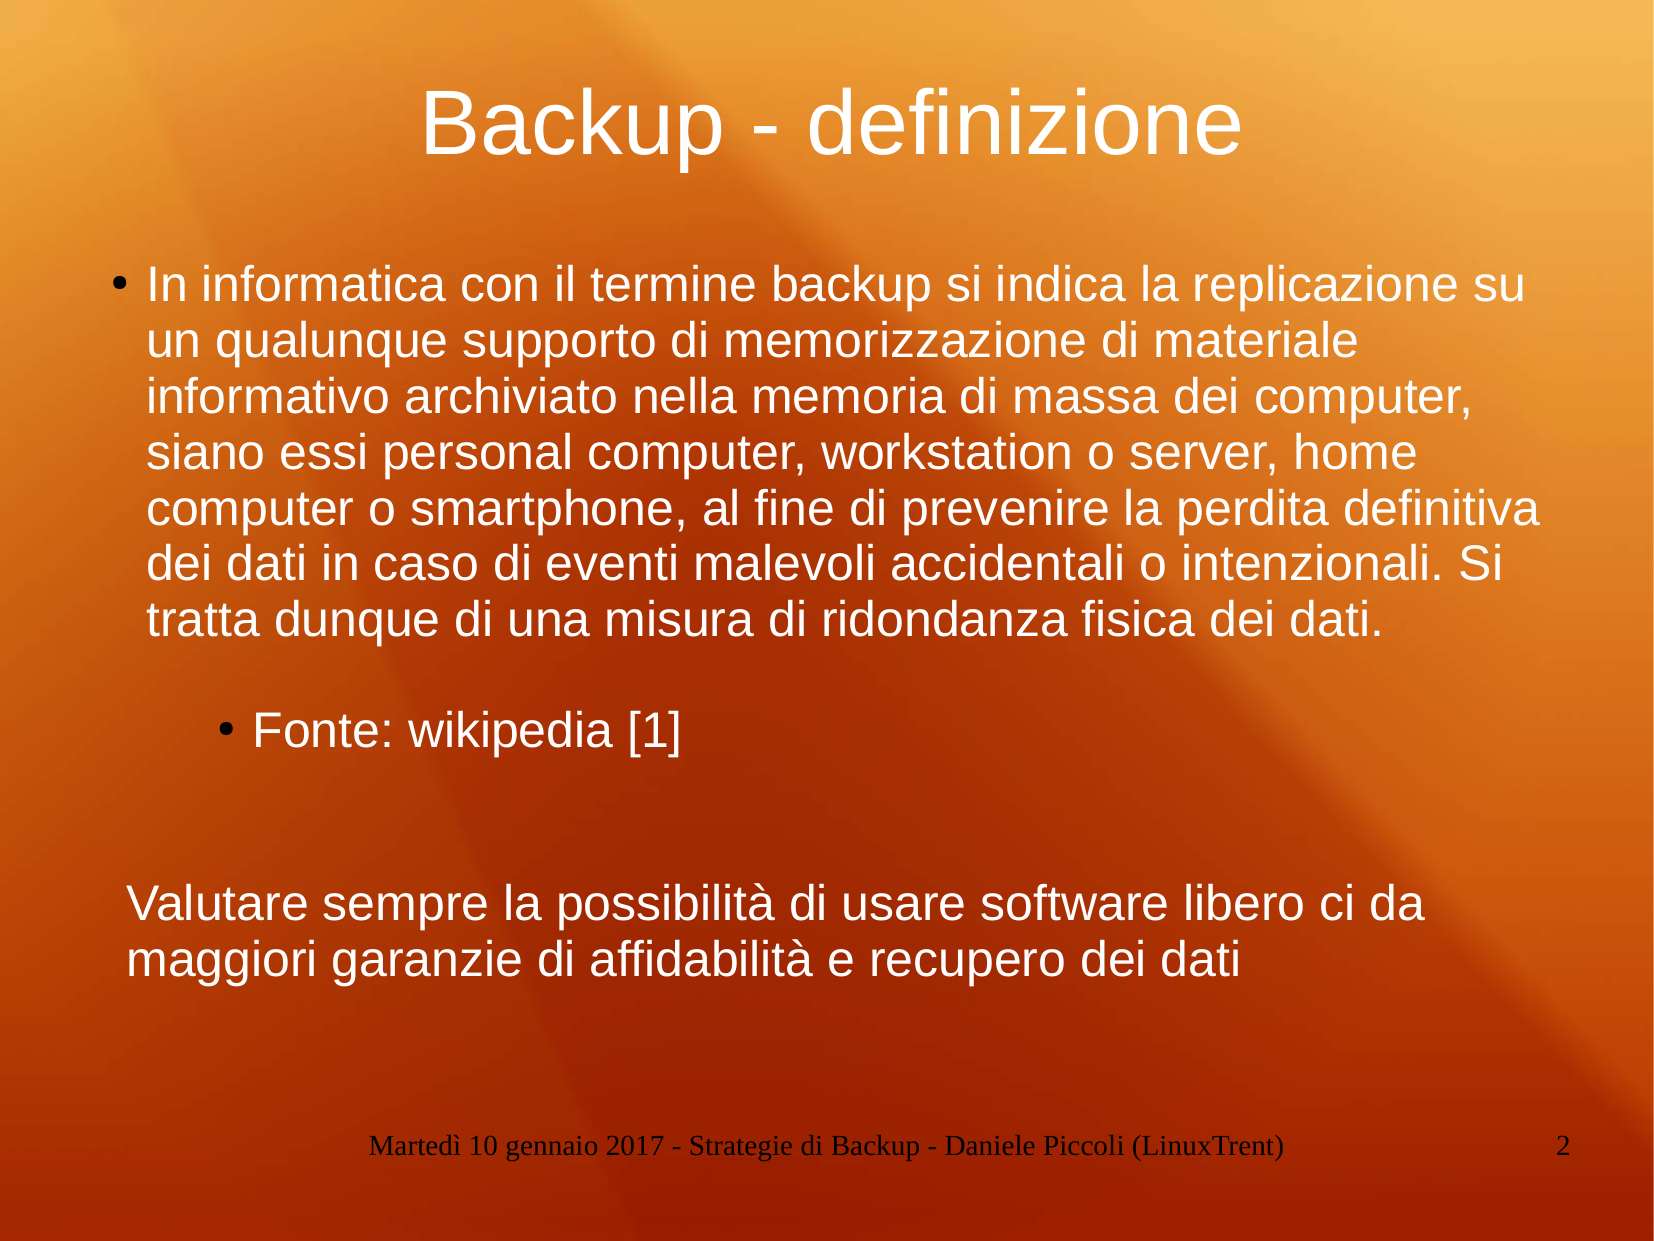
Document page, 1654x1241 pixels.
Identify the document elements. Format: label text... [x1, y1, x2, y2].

title Backup - definizione [82, 59, 1583, 186]
picture [0, 0, 1654, 1241]
text_box In informatica con il termine backup si indica la replicazione su un qualunque supporto di memorizzazione di materiale informativo archiviato nella memoria di massa dei computer, siano essi personal computer, workstation o server, home computer o smartphone, al fine di prevenire la perdita definitiva dei dati in caso di eventi malevoli accidentali o intenzionali. Si tratta dunque di una misura di ridondanza fisica dei dati. Fonte: wikipedia [1] [96, 249, 1561, 878]
text_box Valutare sempre la possibilità di usare software libero ci da maggiori garanzie di affidabilità e recupero dei dati [0, 868, 1544, 995]
